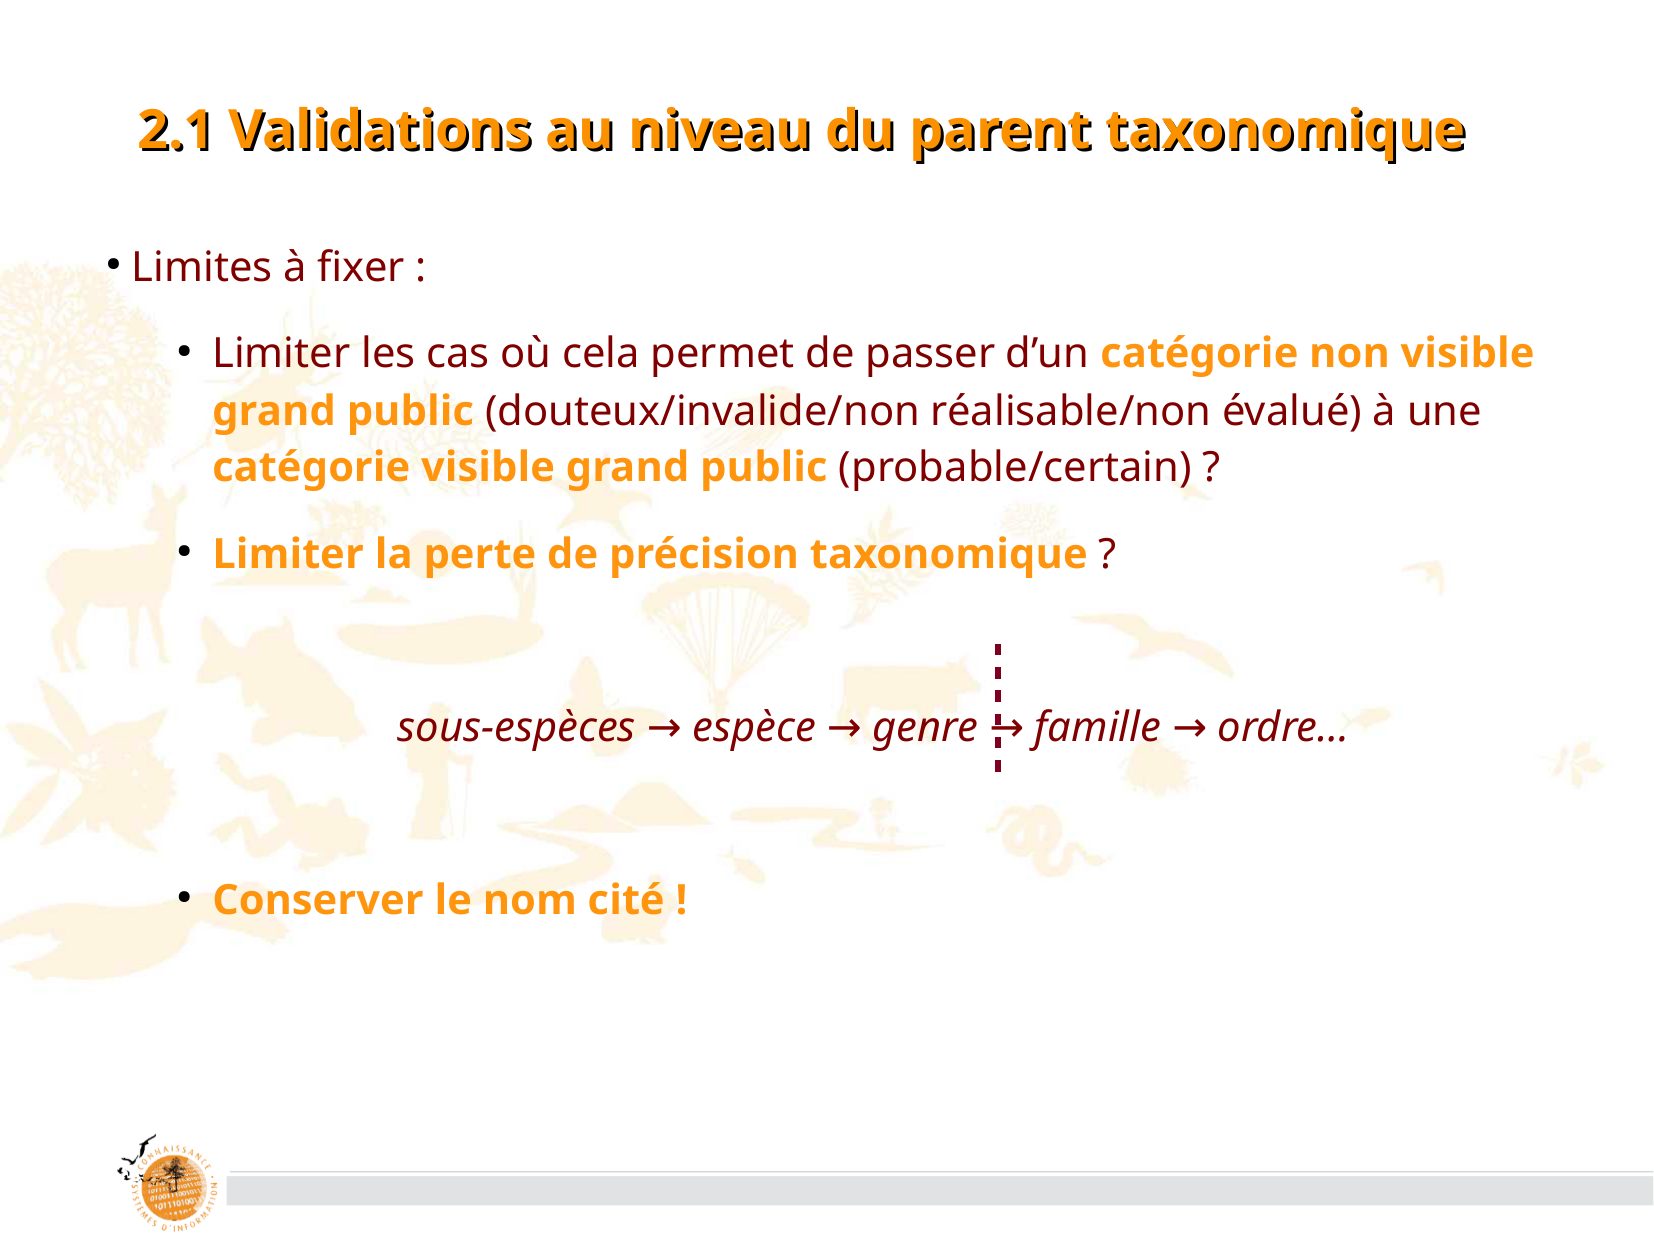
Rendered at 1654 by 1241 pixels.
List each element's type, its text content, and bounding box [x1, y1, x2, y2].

text_box Limites à fixer : Limiter les cas où cela permet de passer d’un catégorie non visible grand public (douteux/invalide/non réalisable/non évalué) à une catégorie visible grand public (probable/certain) ? Limiter la perte de précision taxonomique ? sous-espèces → espèce → genre → famille → ordre… Conserver le nom cité ! [106, 301, 1536, 863]
title 2.1 Validations au niveau du parent taxonomique [118, 49, 1607, 207]
picture [0, 0, 1654, 1241]
